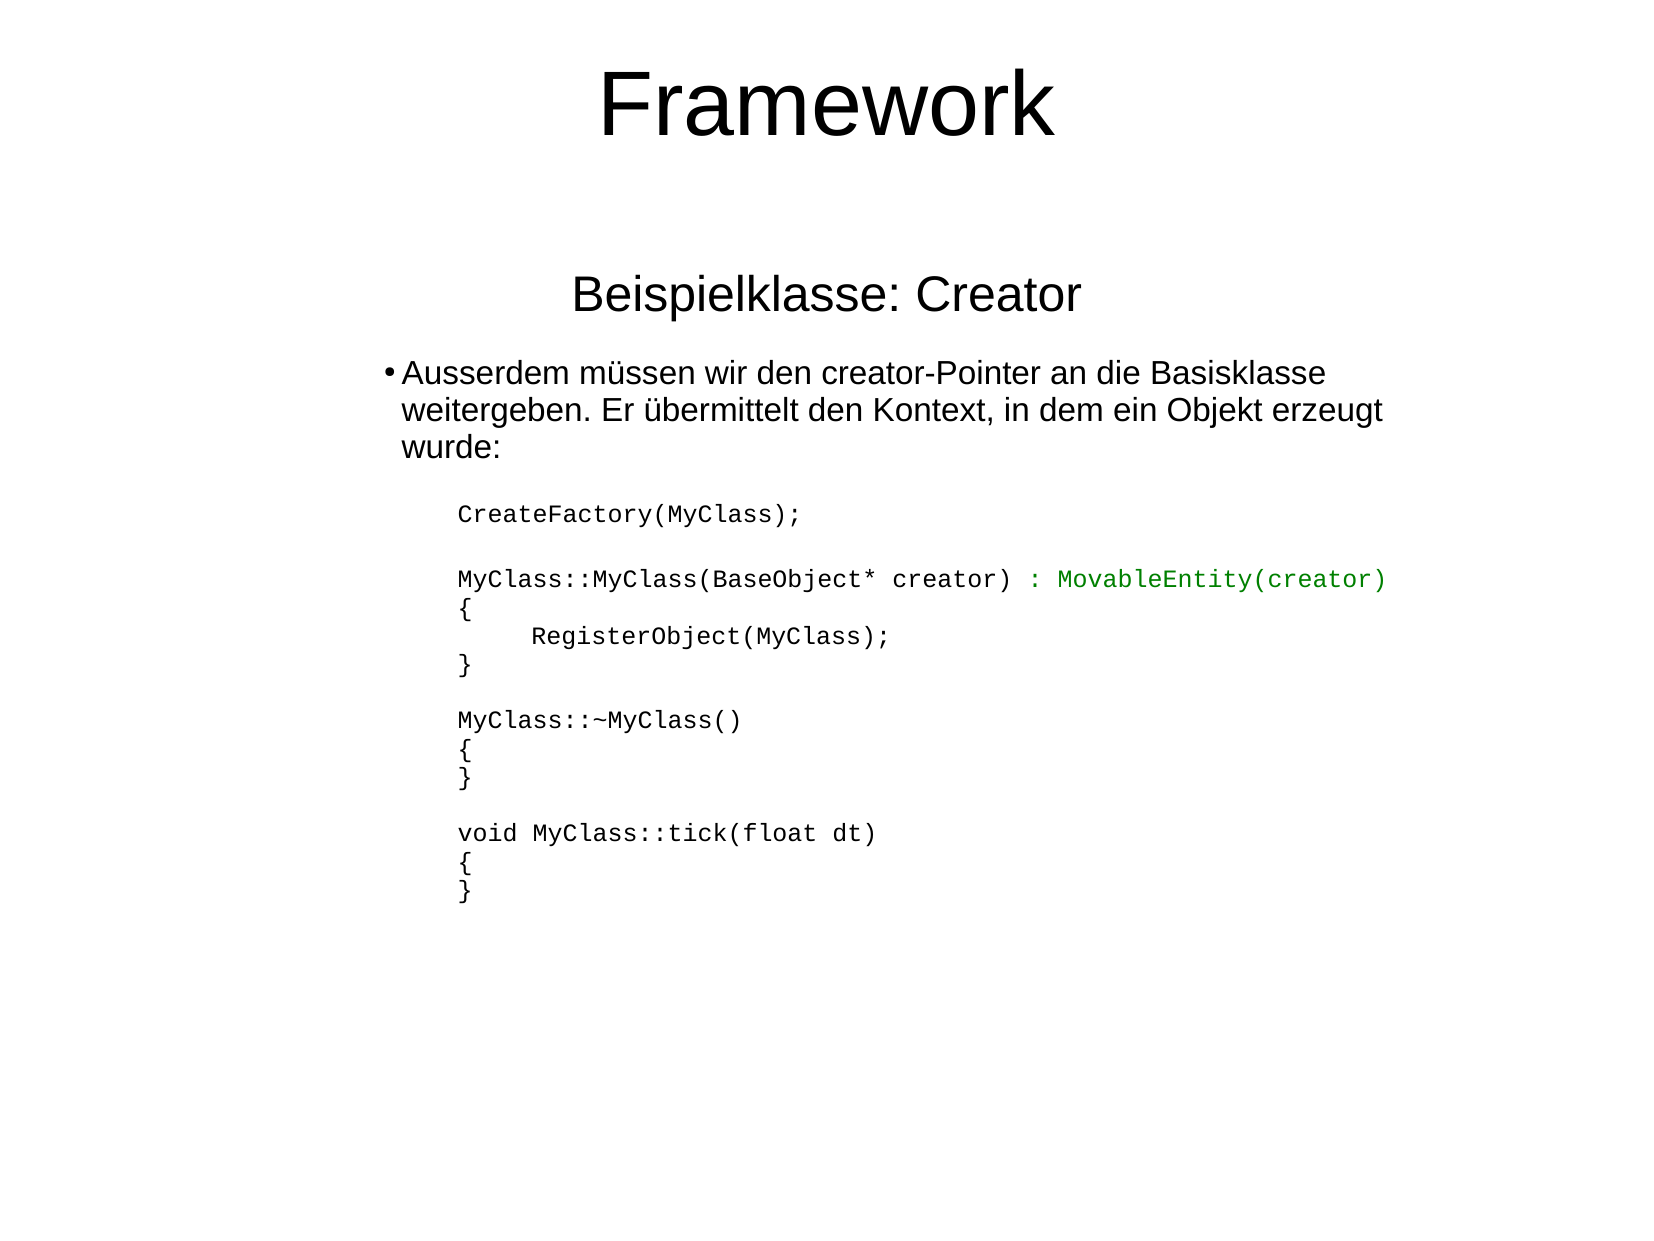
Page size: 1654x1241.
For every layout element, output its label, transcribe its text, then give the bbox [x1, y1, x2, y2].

text_box Beispielklasse: Creator [82, 265, 1571, 325]
title Framework [82, 0, 1571, 208]
text_box Ausserdem müssen wir den creator-Pointer an die Basisklasse weitergeben. Er übermittelt den Kontext, in dem ein Objekt erzeugt wurde: CreateFactory(MyClass); MyClass::MyClass(BaseObject* creator) : MovableEntity(creator) { RegisterObject(MyClass); } MyClass::~MyClass() { } void MyClass::tick(float dt) { } [383, 354, 1388, 918]
